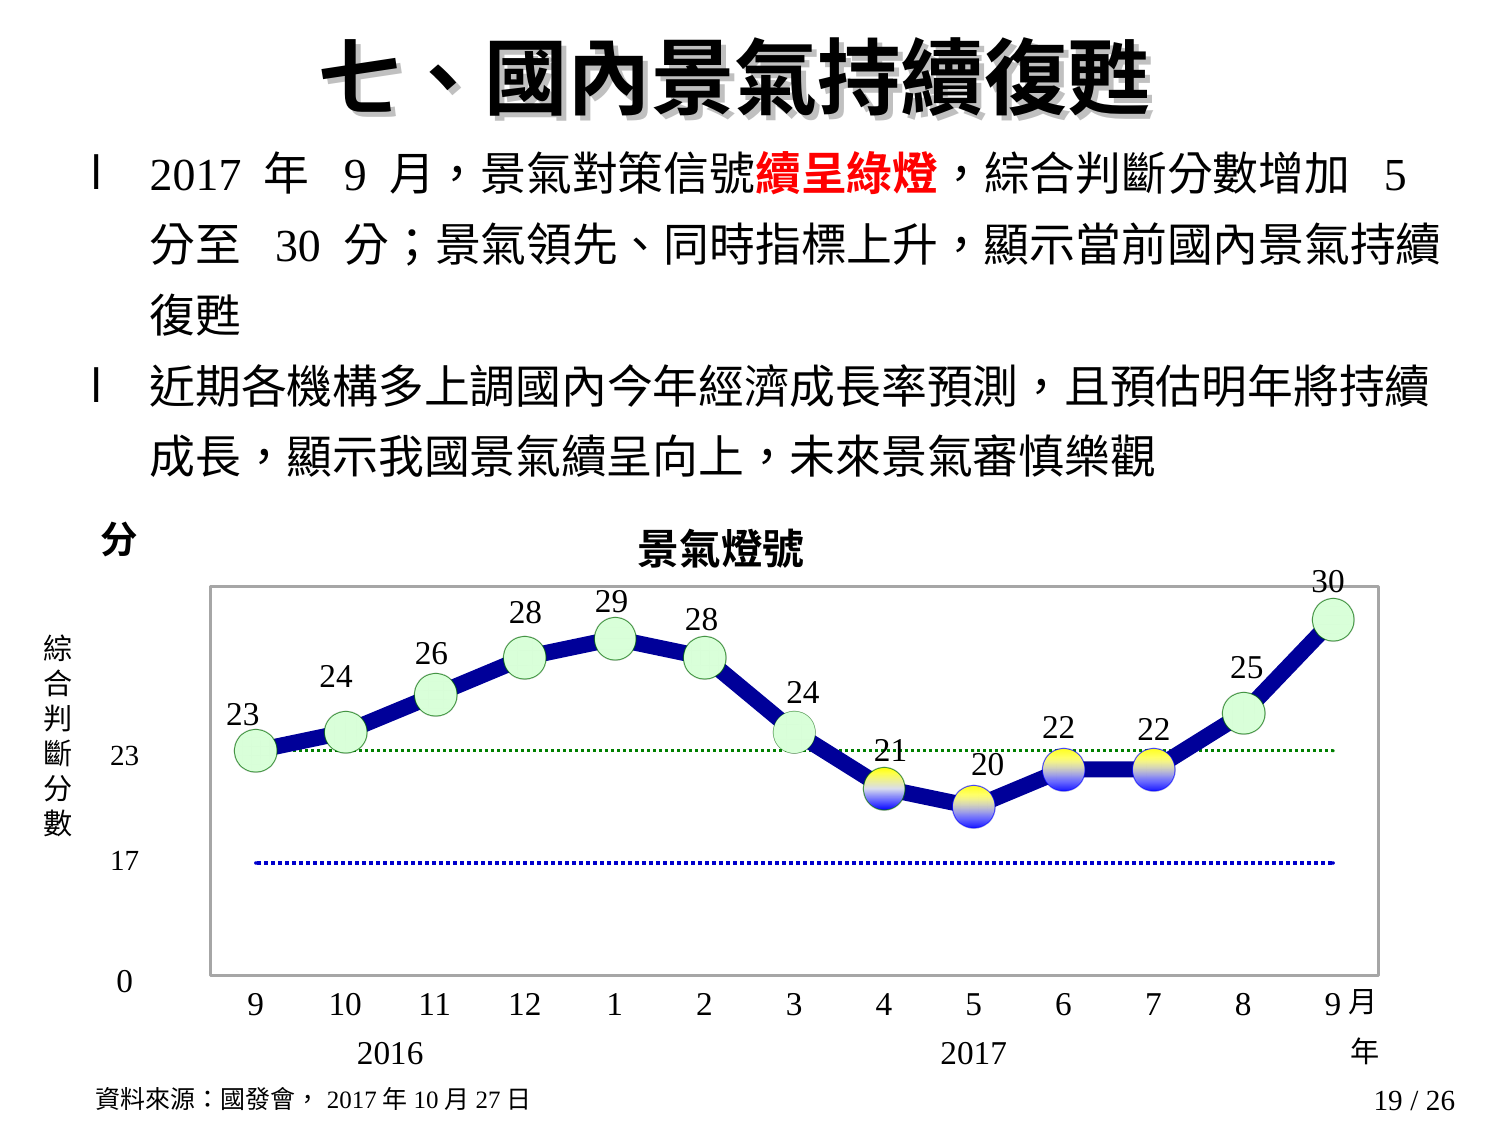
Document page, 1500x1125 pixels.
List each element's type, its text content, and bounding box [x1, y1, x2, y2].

text_box 2017 年 9 月，景氣對策信號續呈綠燈，綜合判斷分數增加 5 分至 30 分；景氣領先、同時指標上升，顯示當前國內景氣持續 復甦 近期各機構多上調國內今年經濟成長率預測，且預估明年將持續 成長，顯示我國景氣續呈向上，未來景氣審慎樂觀 [45, 141, 1471, 457]
text_box 資料來源：國發會，2017年10月27日 [1425, 1074, 1450, 1121]
picture [0, 379, 1425, 1125]
title 七、國內景氣持續復甦 [0, 34, 1500, 126]
